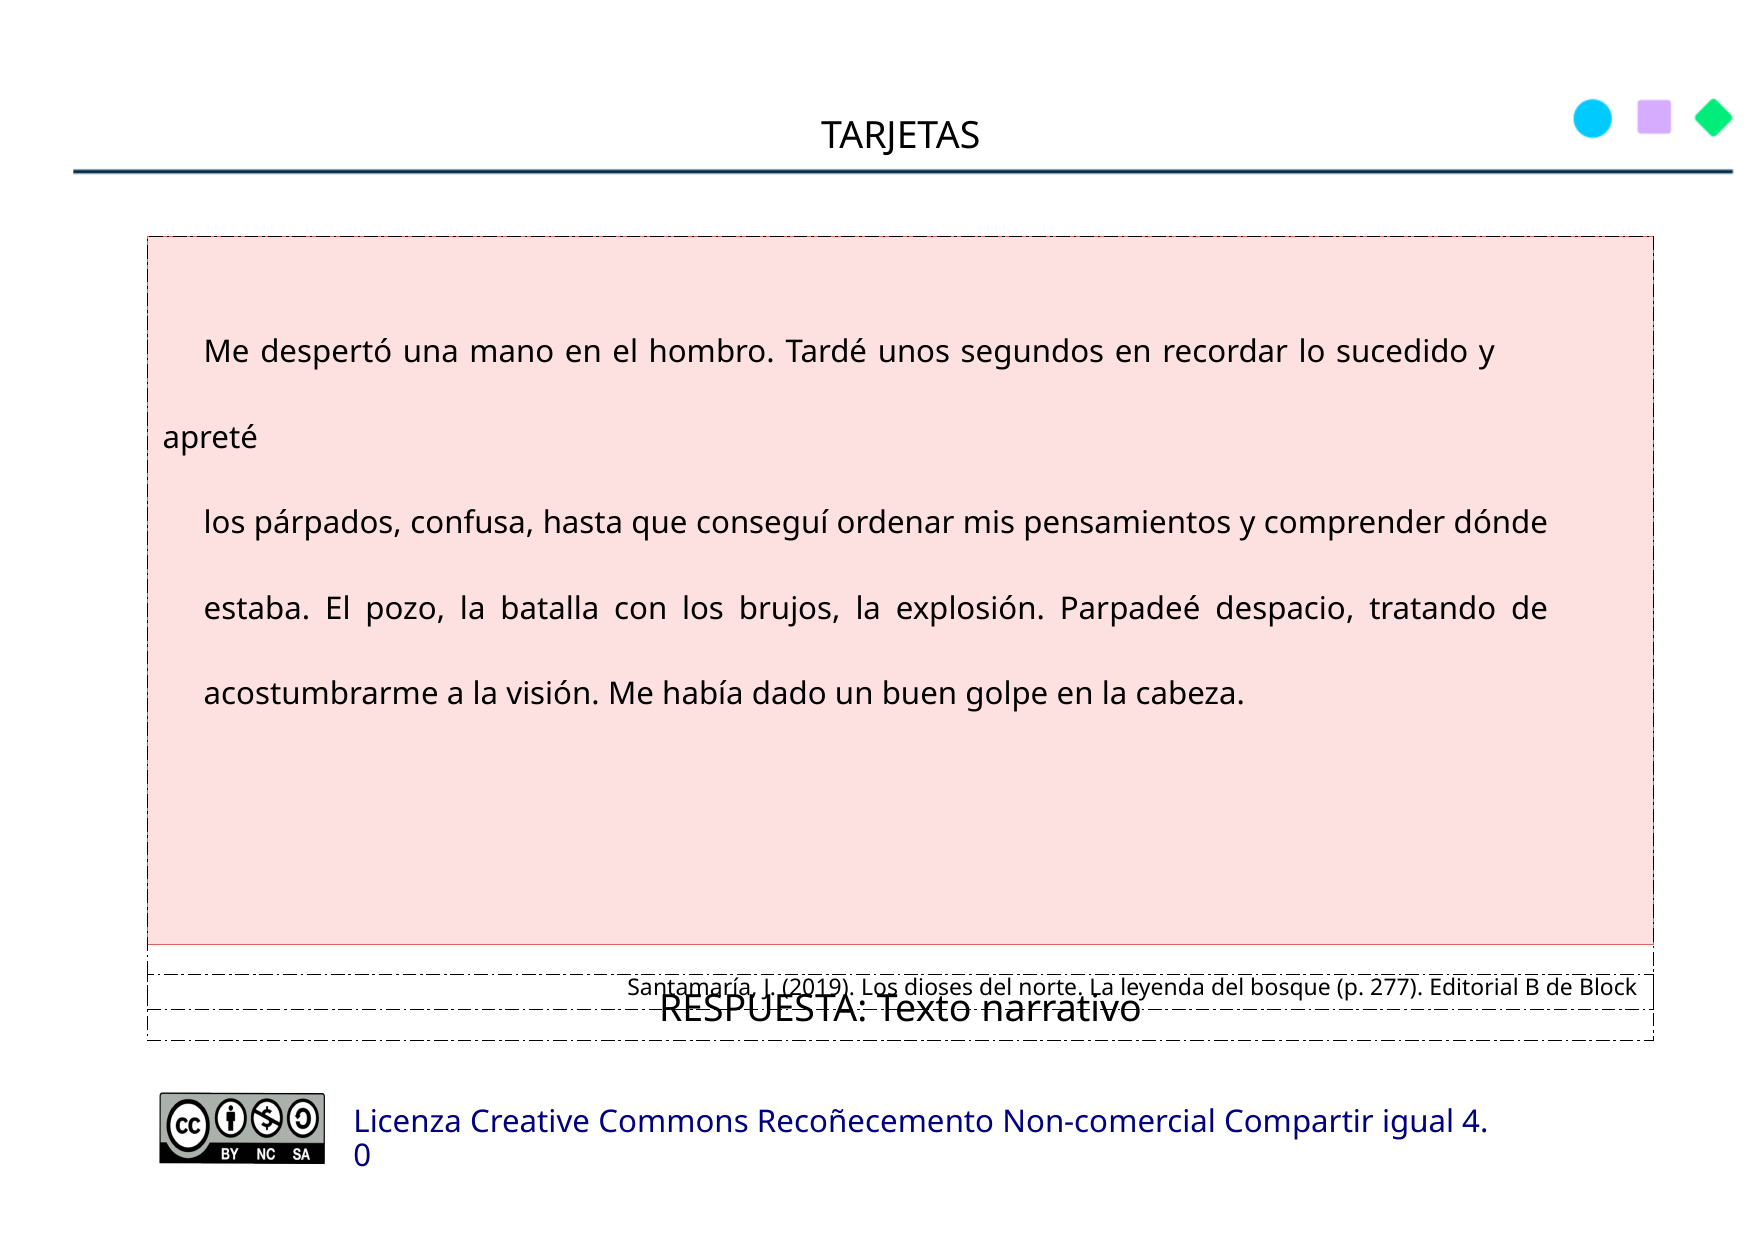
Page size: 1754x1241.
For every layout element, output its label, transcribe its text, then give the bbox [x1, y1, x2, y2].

text_box Me despertó una mano en el hombro. Tardé unos segundos en recordar lo sucedido y apreté los párpados, confusa, hasta que conseguí ordenar mis pensamientos y comprender dónde estaba. El pozo, la batalla con los brujos, la explosión. Parpadeé despacio, tratando de acostumbrarme a la visión. Me había dado un buen golpe en la cabeza. Santamaría, J. (2019). Los dioses del norte. La leyenda del bosque (p. 277). Editorial B de Block [147, 236, 1654, 945]
picture [59, 70, 1743, 197]
text_box Licenza Creative Commons Recoñecemento Non-comercial Compartir igual 4.0 [338, 1072, 1506, 1170]
picture [159, 1092, 325, 1164]
text_box RESPUESTA: Texto narrativo [147, 974, 1654, 1040]
